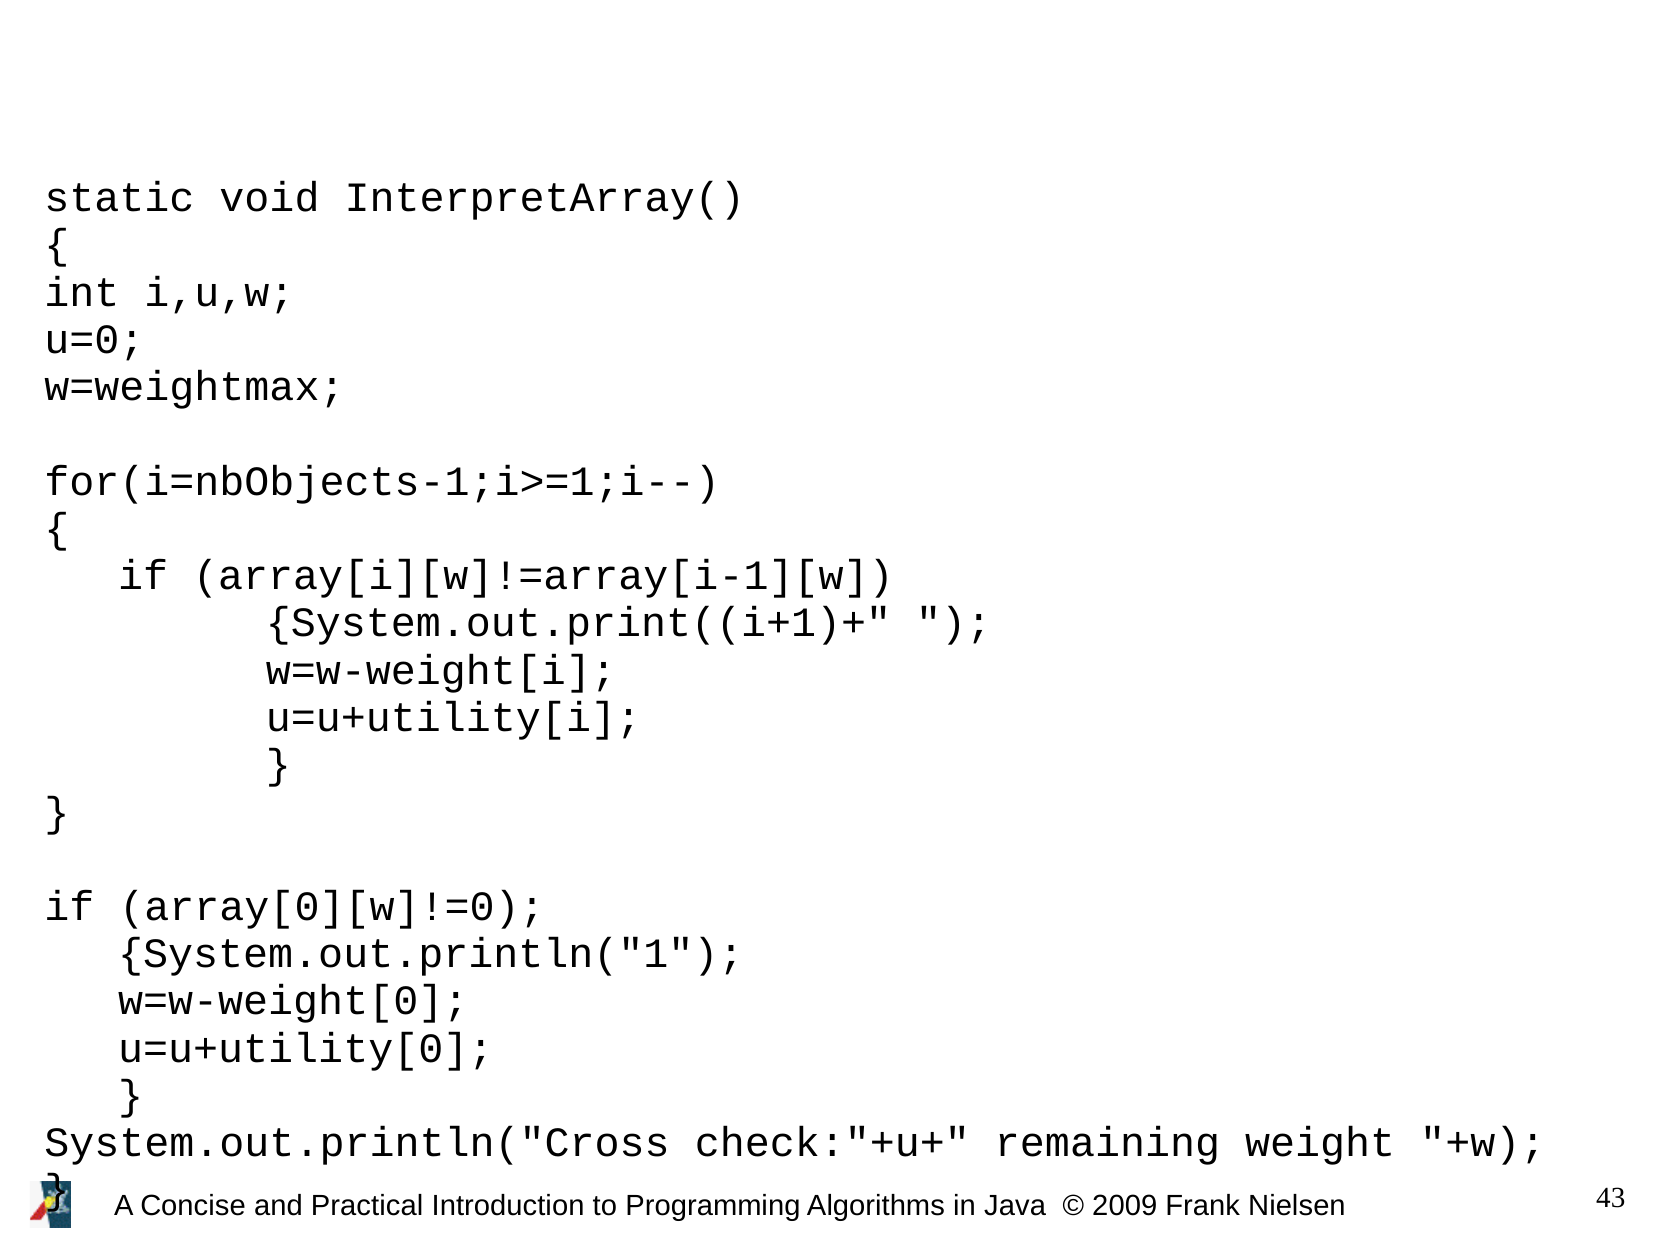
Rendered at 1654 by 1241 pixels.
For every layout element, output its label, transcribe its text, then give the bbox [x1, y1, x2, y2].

picture [29, 1181, 71, 1228]
text_box static void InterpretArray() { int i,u,w; u=0; w=weightmax; for(i=nbObjects-1;i>=1;i--) { if (array[i][w]!=array[i-1][w]) {System.out.print((i+1)+" "); w=w-weight[i]; u=u+utility[i]; } } if (array[0][w]!=0); {System.out.println("1"); w=w-weight[0]; u=u+utility[0]; } System.out.println("Cross check:"+u+" remaining weight "+w); } [29, 169, 1560, 1170]
